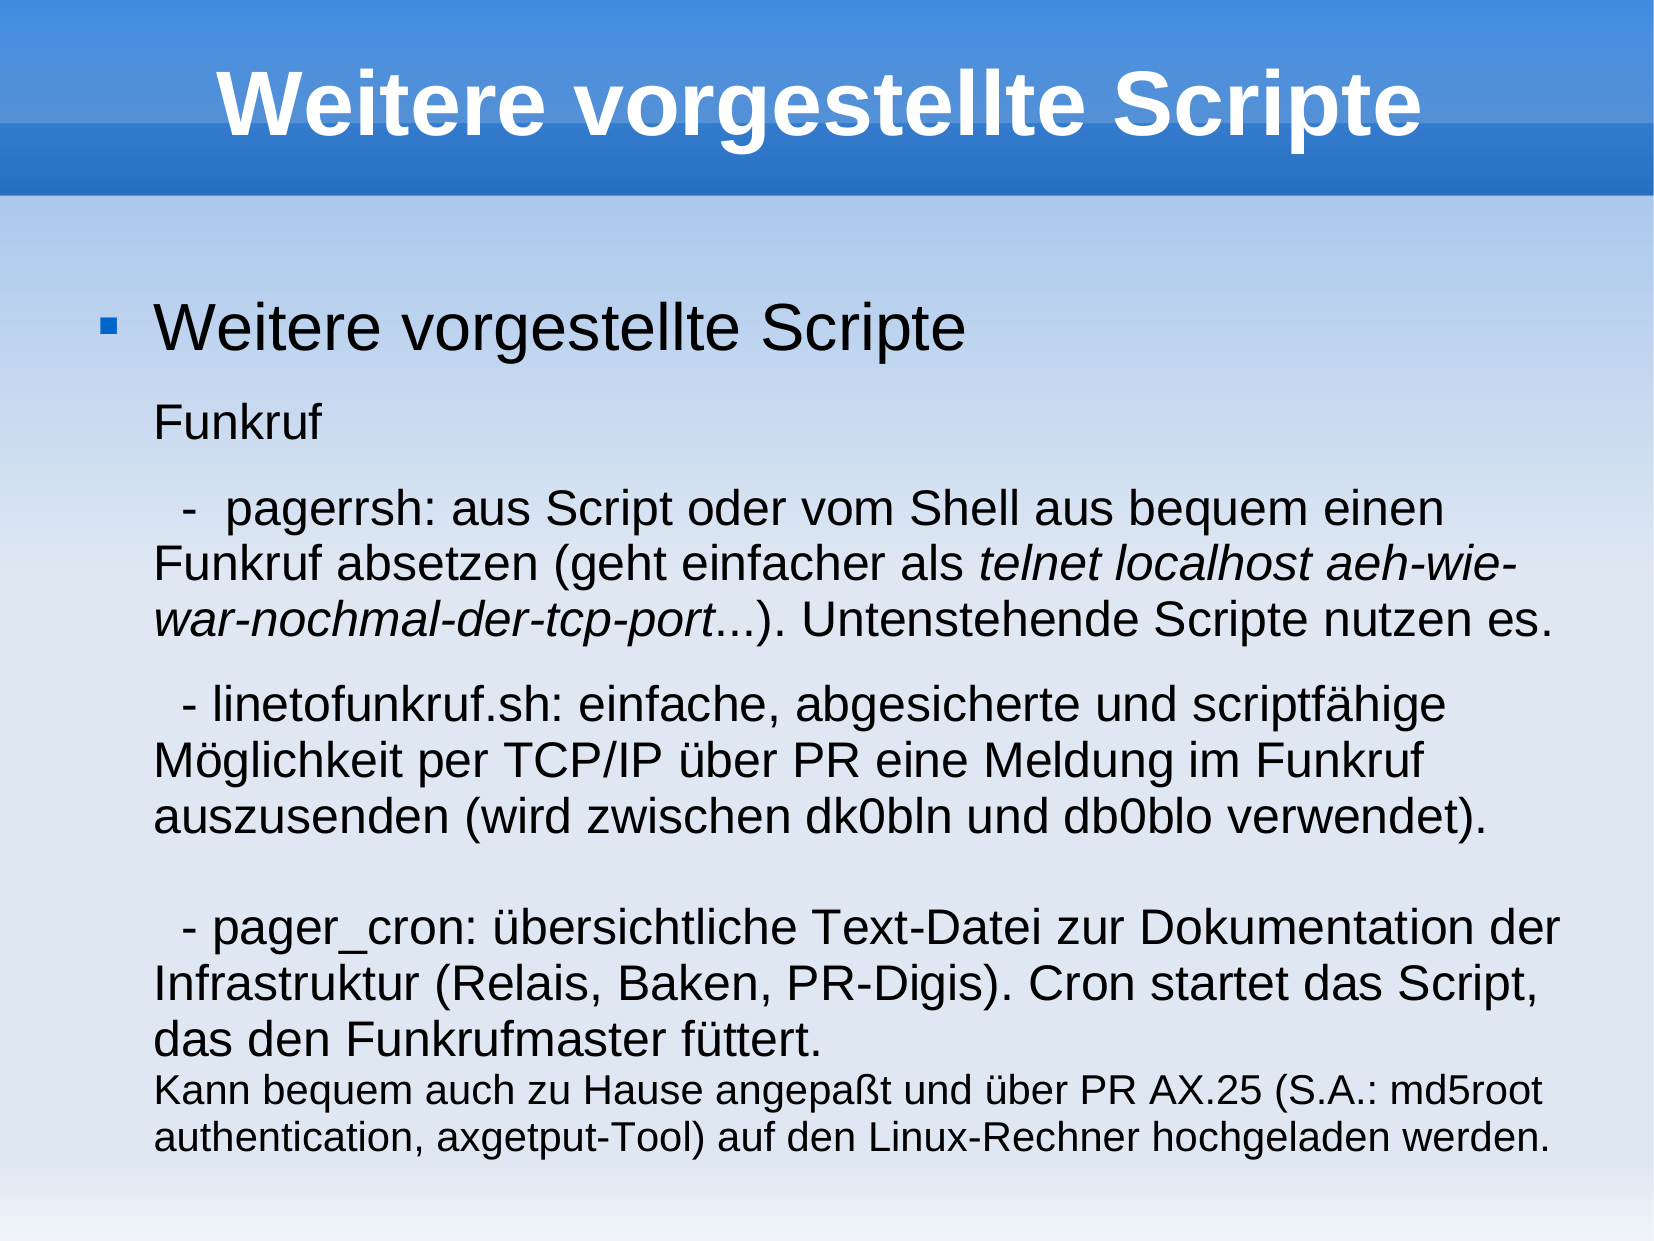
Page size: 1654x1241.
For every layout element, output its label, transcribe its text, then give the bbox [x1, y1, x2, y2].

picture [0, 0, 1654, 1241]
list Weitere vorgestellte Scripte Funkruf - pagerrsh: aus Script oder vom Shell aus bequem einen Funkruf absetzen (geht einfacher als telnet localhost aeh-wie-war-nochmal-der-tcp-port...). Untenstehende Scripte nutzen es. - linetofunkruf.sh: einfache, abgesicherte und scriptfähige Möglichkeit per TCP/IP über PR eine Meldung im Funkruf auszusenden (wird zwischen dk0bln und db0blo verwendet). - pager_cron: übersichtliche Text-Datei zur Dokumentation der Infrastruktur (Relais, Baken, PR-Digis). Cron startet das Script, das den Funkrufmaster füttert. Kann bequem auch zu Hause angepaßt und über PR AX.25 (S.A.: md5root authentication, axgetput-Tool) auf den Linux-Rechner hochgeladen werden. [82, 290, 1571, 1241]
title Weitere vorgestellte Scripte [76, 7, 1565, 200]
